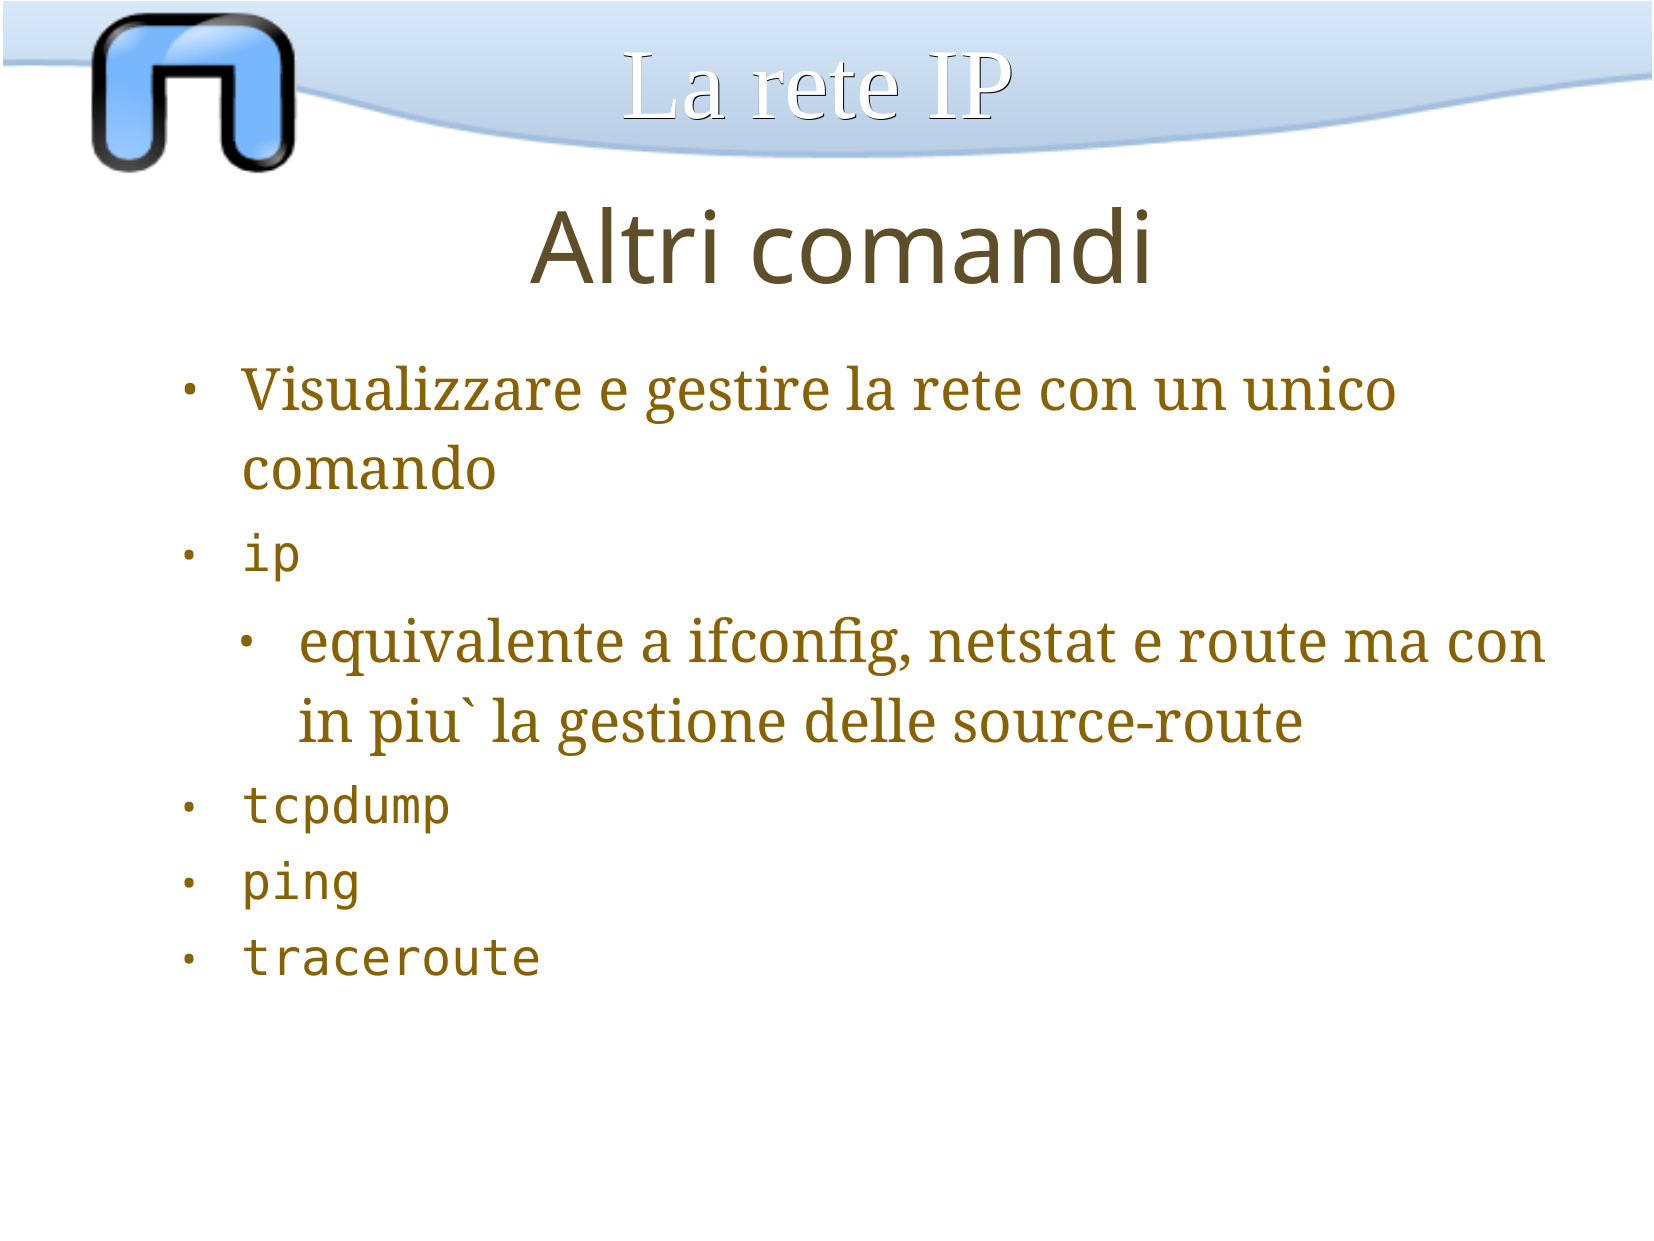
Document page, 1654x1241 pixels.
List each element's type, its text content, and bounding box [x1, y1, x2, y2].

title Altri comandi [147, 82, 1565, 408]
text_box La rete IP [573, 29, 1063, 82]
list Visualizzare e gestire la rete con un unico comando ip equivalente a ifconfig, netstat e route ma con in piu` la gestione delle source-route tcpdump ping traceroute [147, 408, 1565, 1241]
picture [0, 0, 1654, 1241]
